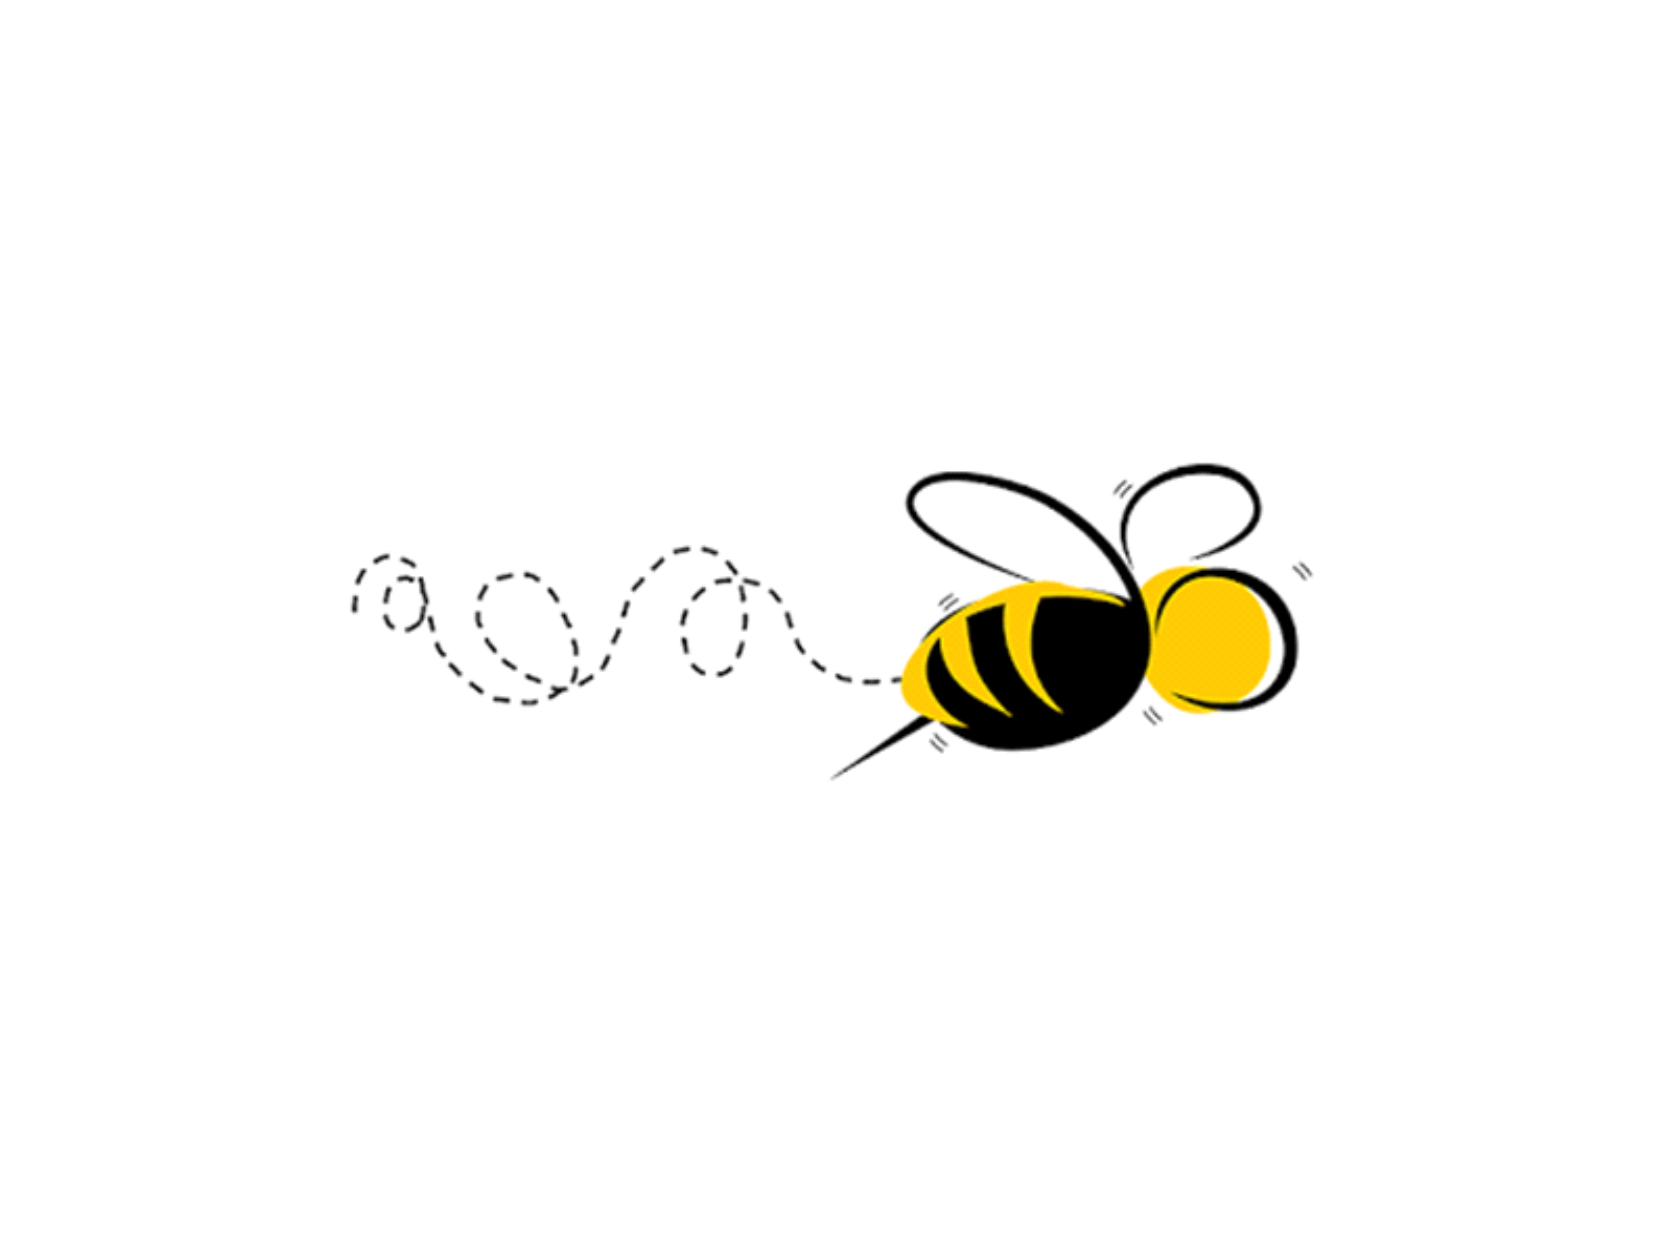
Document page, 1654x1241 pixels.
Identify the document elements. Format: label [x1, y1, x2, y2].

picture [330, 447, 1335, 798]
